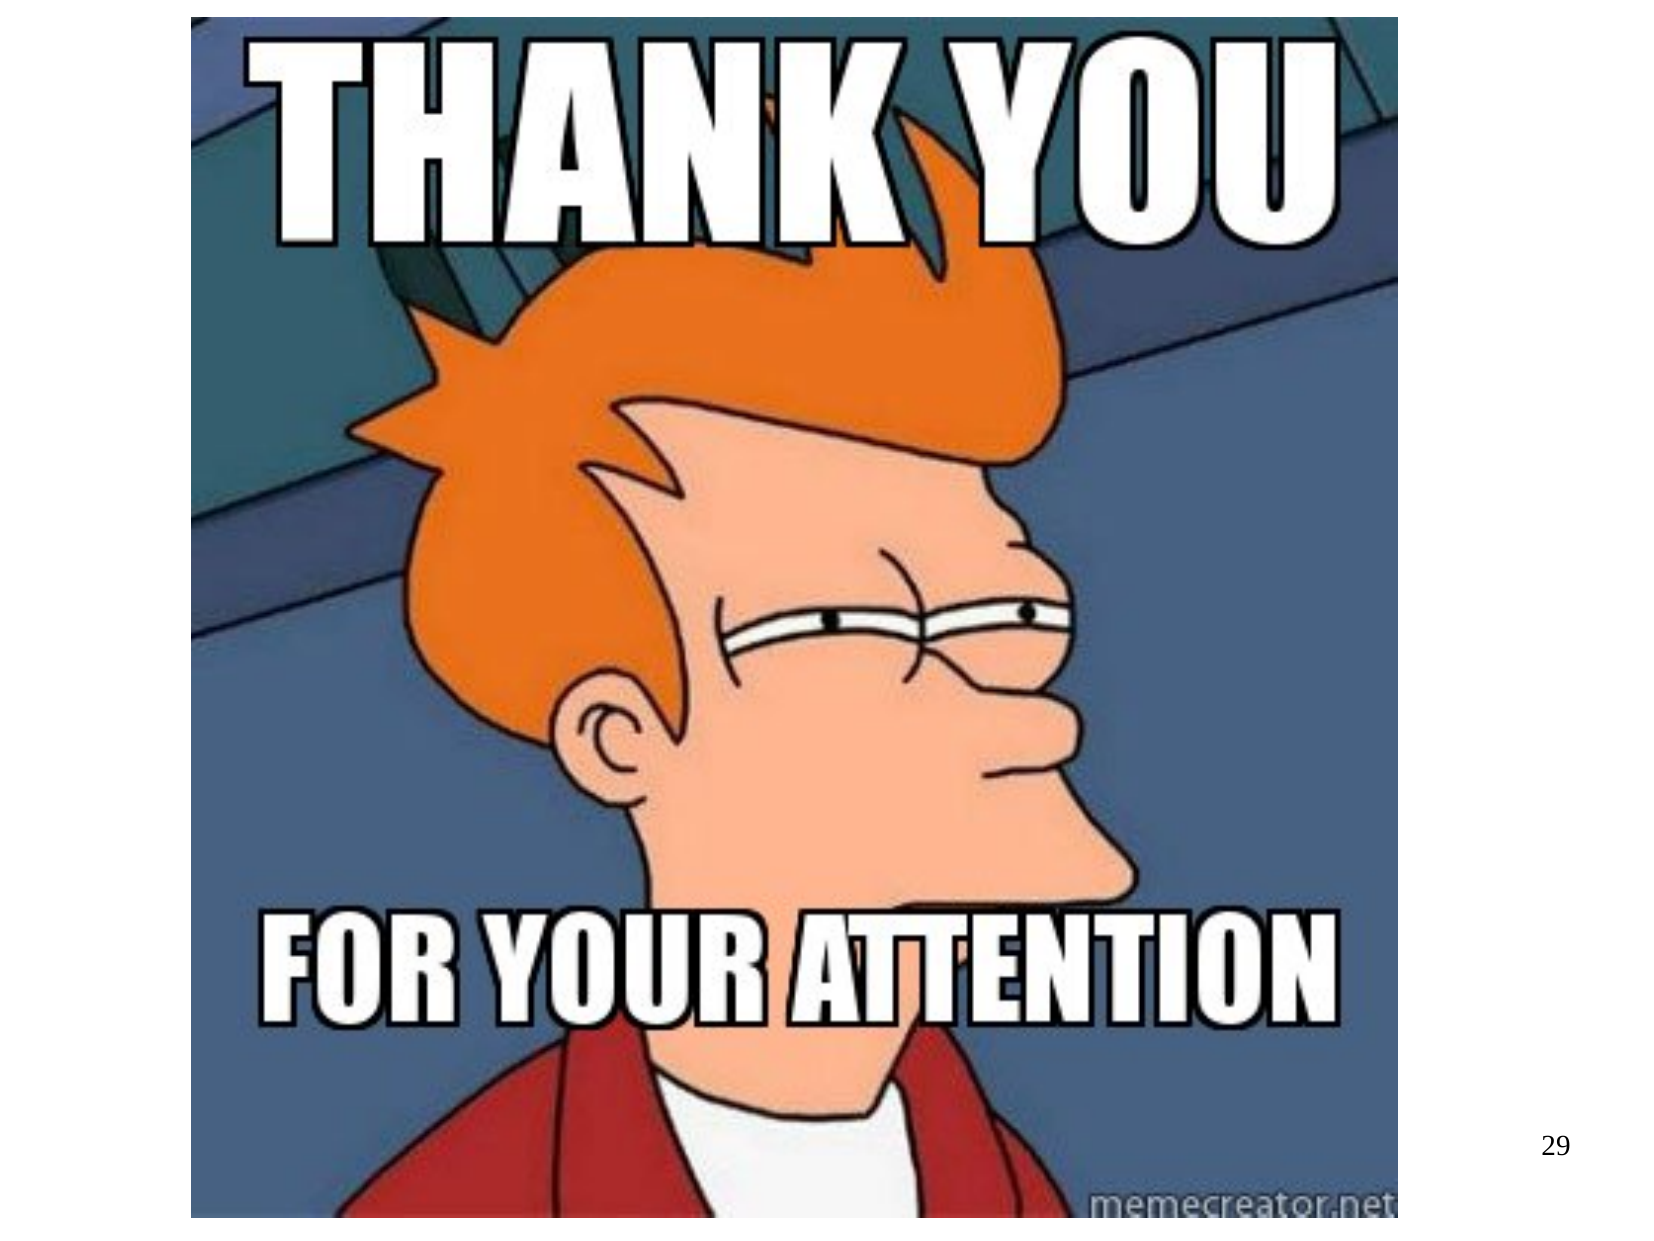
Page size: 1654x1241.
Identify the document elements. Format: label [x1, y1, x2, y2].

picture [191, 17, 1398, 1218]
